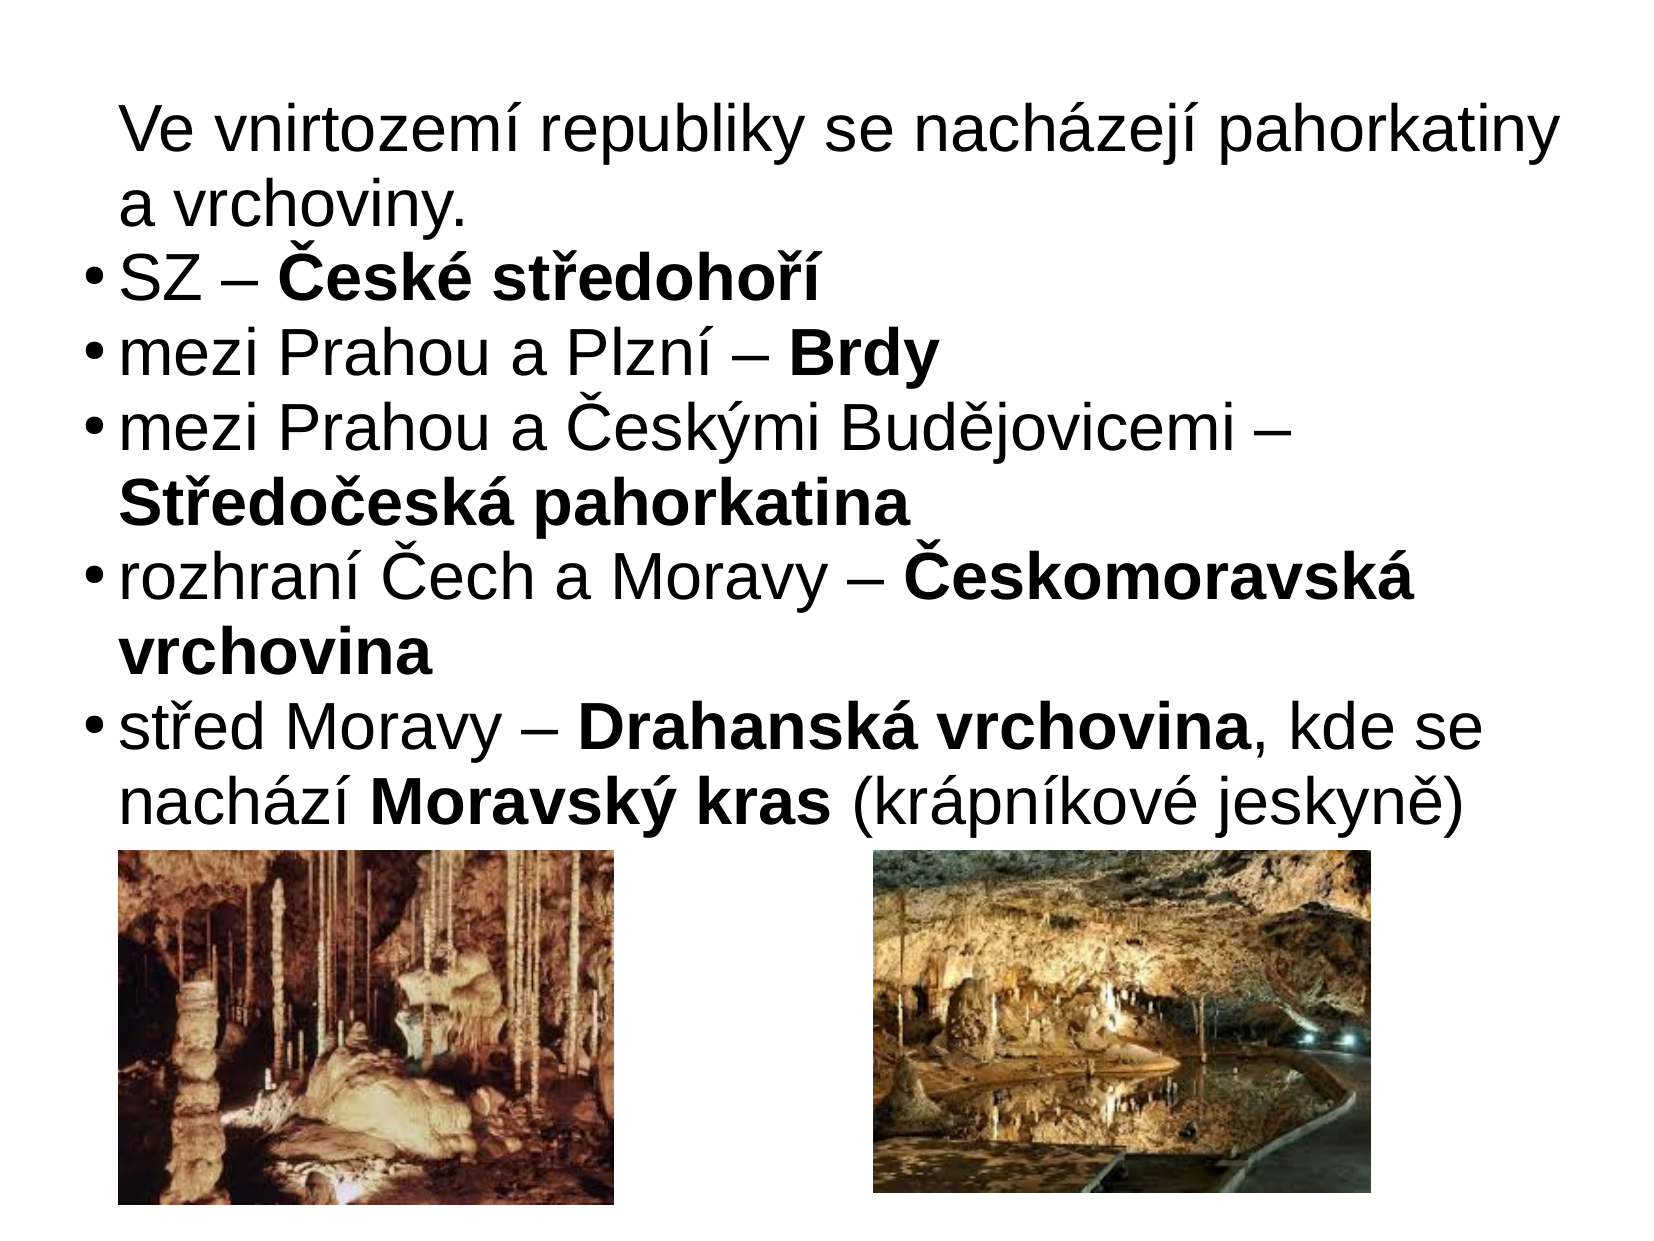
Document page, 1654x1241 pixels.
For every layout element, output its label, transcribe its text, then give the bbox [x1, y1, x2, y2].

subtitle Ve vnirtozemí republiky se nacházejí pahorkatiny a vrchoviny. SZ – České středohoří mezi Prahou a Plzní – Brdy mezi Prahou a Českými Budějovicemi – Středočeská pahorkatina rozhraní Čech a Moravy – Českomoravská vrchovina střed Moravy – Drahanská vrchovina, kde se nachází Moravský kras (krápníkové jeskyně) [82, 23, 1571, 1205]
picture [118, 850, 614, 1205]
picture [873, 850, 1371, 1193]
